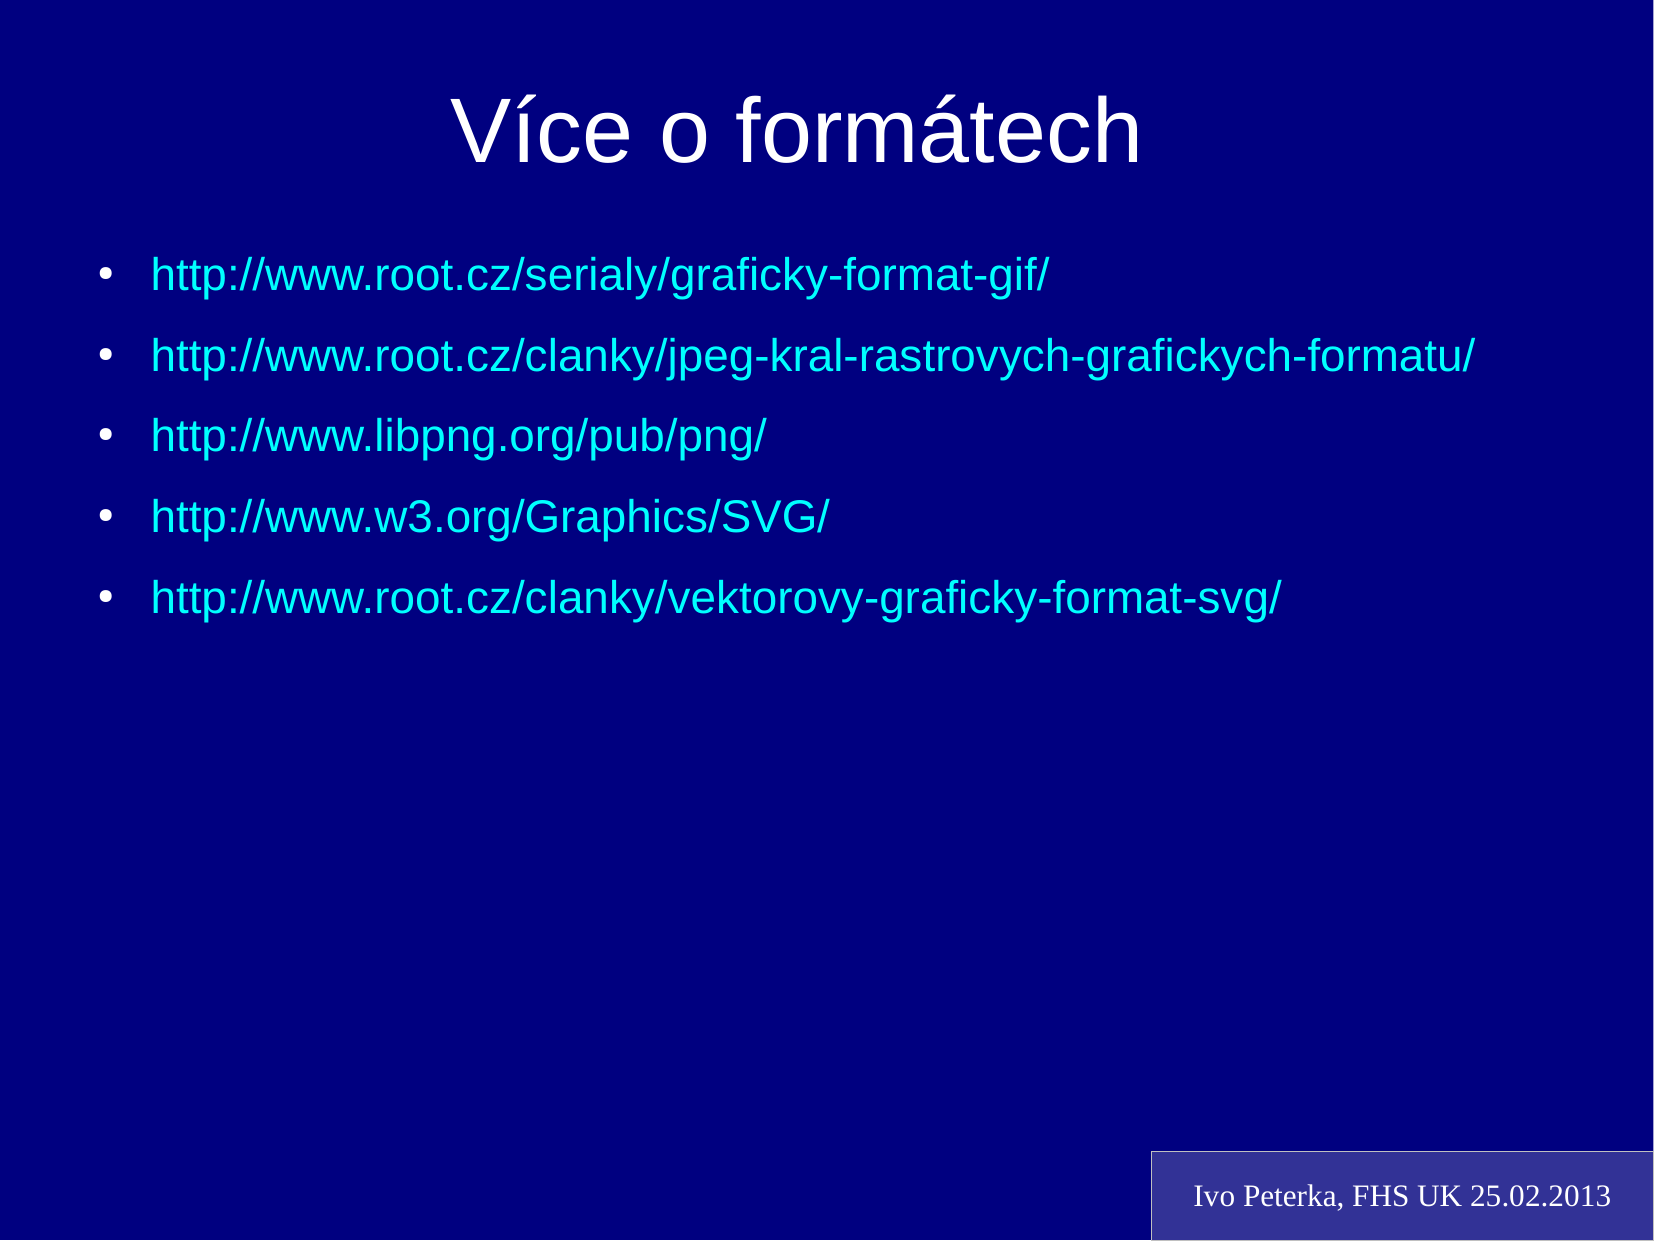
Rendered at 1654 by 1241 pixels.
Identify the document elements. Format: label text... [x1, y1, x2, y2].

title Více o formátech [79, 42, 1515, 220]
list http://www.root.cz/serialy/graficky-format-gif/ http://www.root.cz/clanky/jpeg-kral-rastrovych-grafickych-formatu/ http://www.libpng.org/pub/png/ http://www.w3­.org/Graphics/SVG/ http://www.root.cz/clanky/vektorovy-graficky-format-svg/ [79, 248, 1515, 951]
